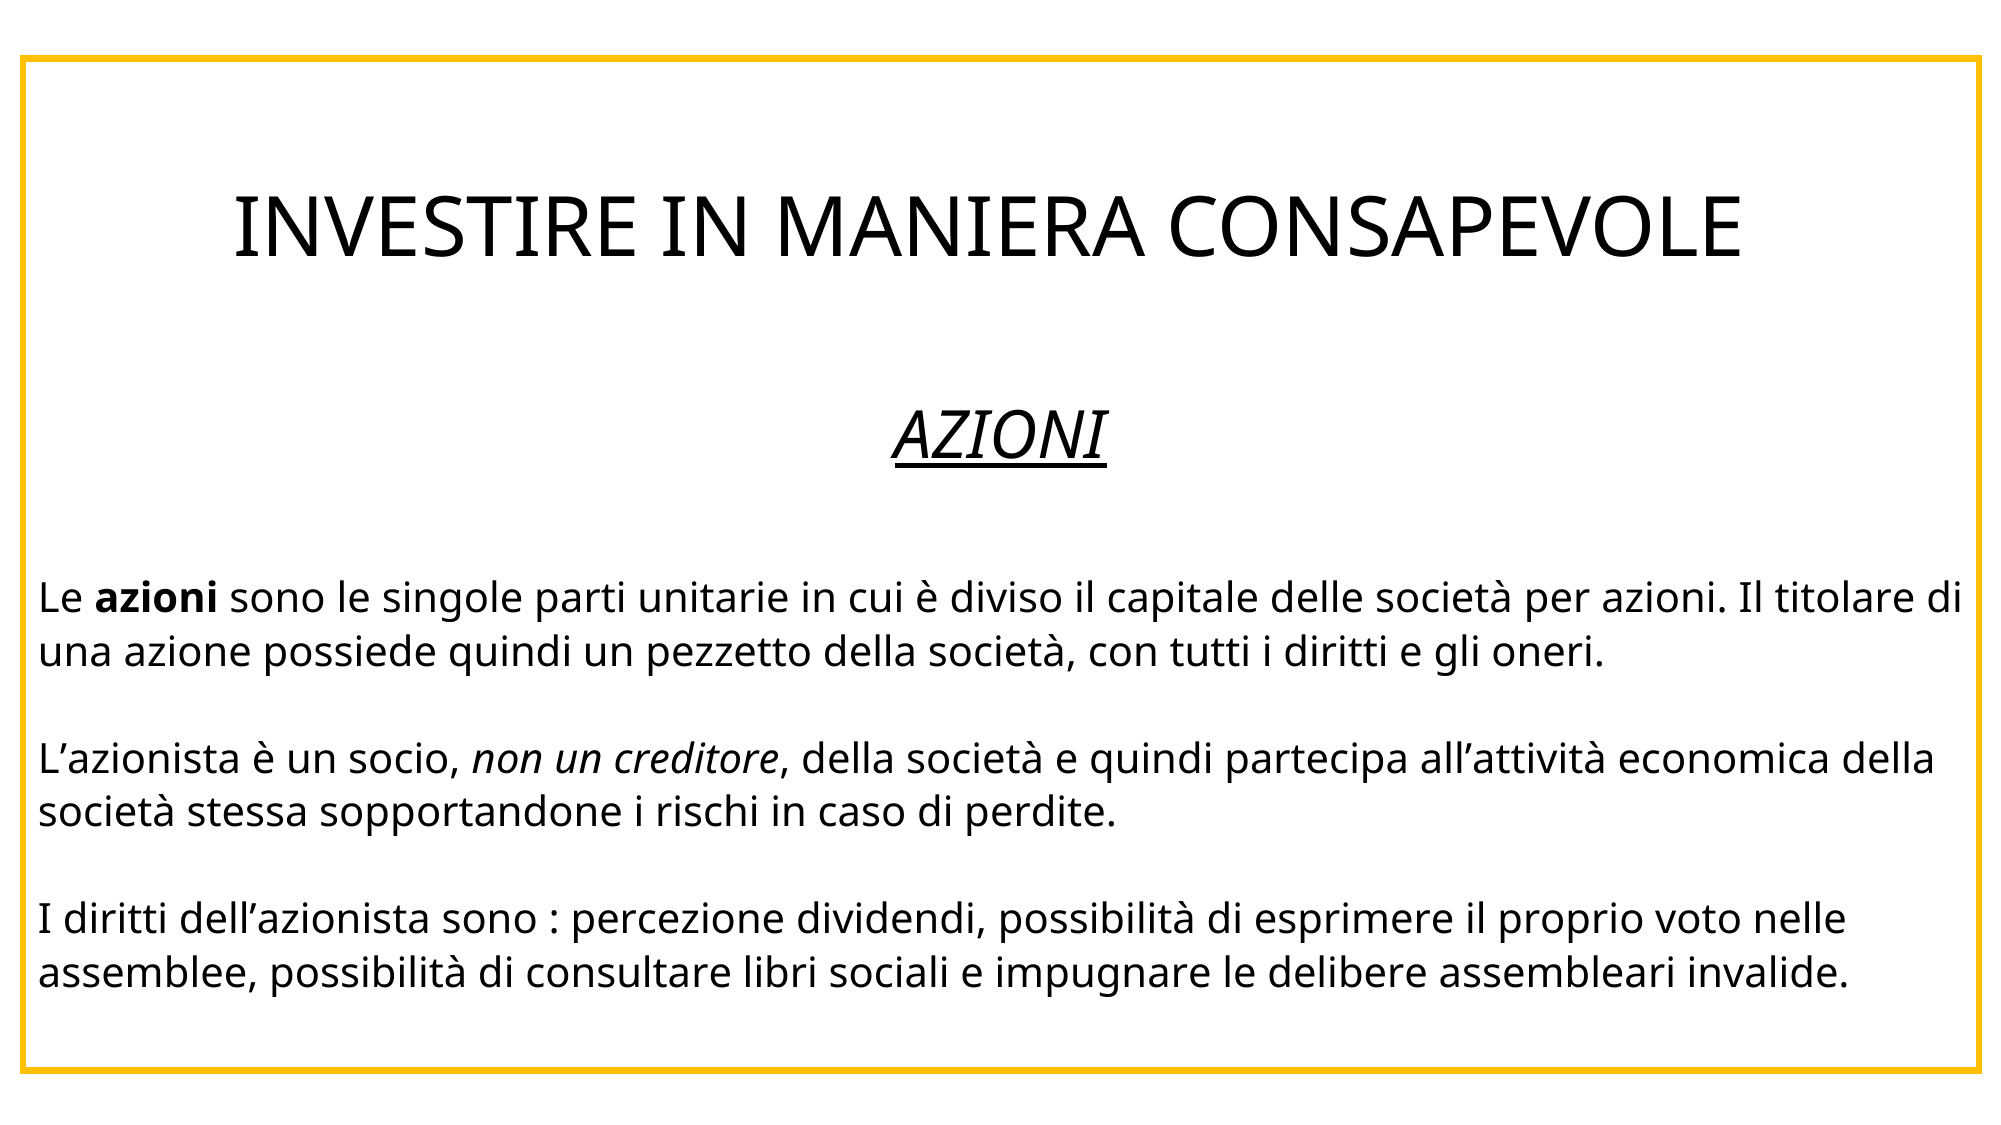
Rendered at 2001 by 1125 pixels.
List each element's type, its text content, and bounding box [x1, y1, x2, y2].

text_box INVESTIRE IN MANIERA CONSAPEVOLE AZIONI Le azioni sono le singole parti unitarie in cui è diviso il capitale delle società per azioni. Il titolare di una azione possiede quindi un pezzetto della società, con tutti i diritti e gli oneri. L’azionista è un socio, non un creditore, della società e quindi partecipa all’attività economica della società stessa sopportandone i rischi in caso di perdite. I diritti dell’azionista sono : percezione dividendi, possibilità di esprimere il proprio voto nelle assemblee, possibilità di consultare libri sociali e impugnare le delibere assembleari invalide. [22, 58, 1979, 1071]
